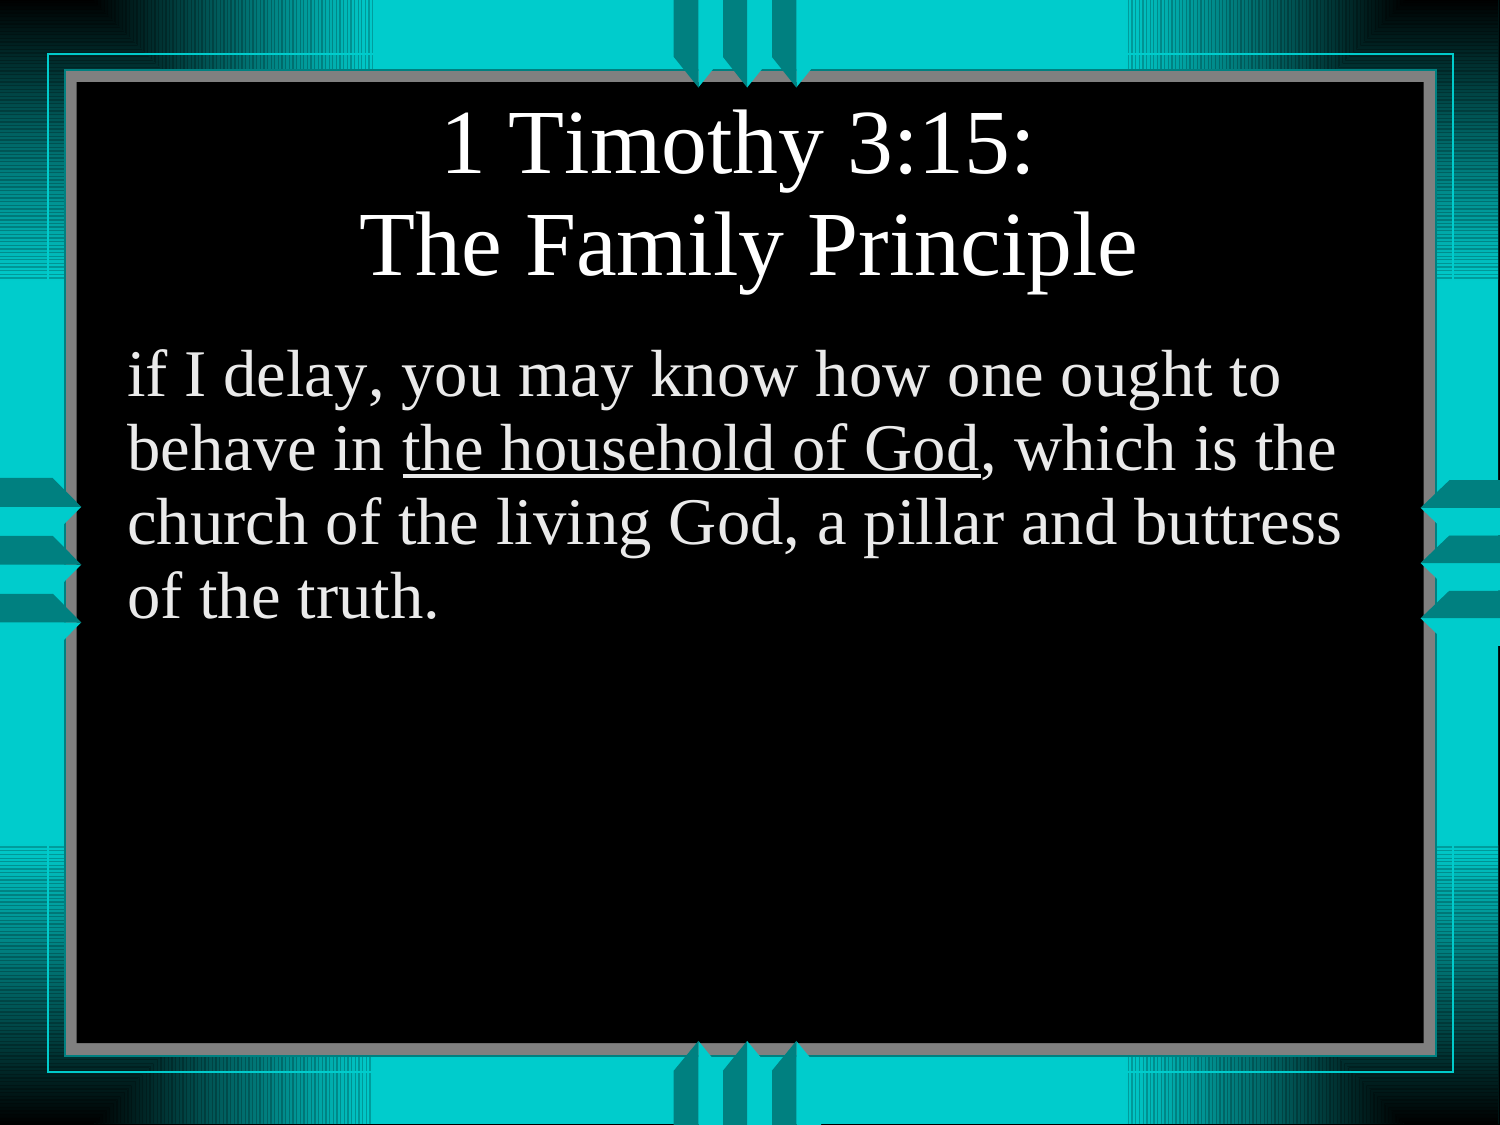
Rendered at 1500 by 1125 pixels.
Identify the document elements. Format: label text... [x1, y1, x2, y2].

text_box if I delay, you may know how one ought to behave in the household of God, which is the church of the living God, a pillar and buttress of the truth. [112, 329, 1426, 874]
title 1 Timothy 3:15: The Family Principle [112, 91, 1388, 296]
